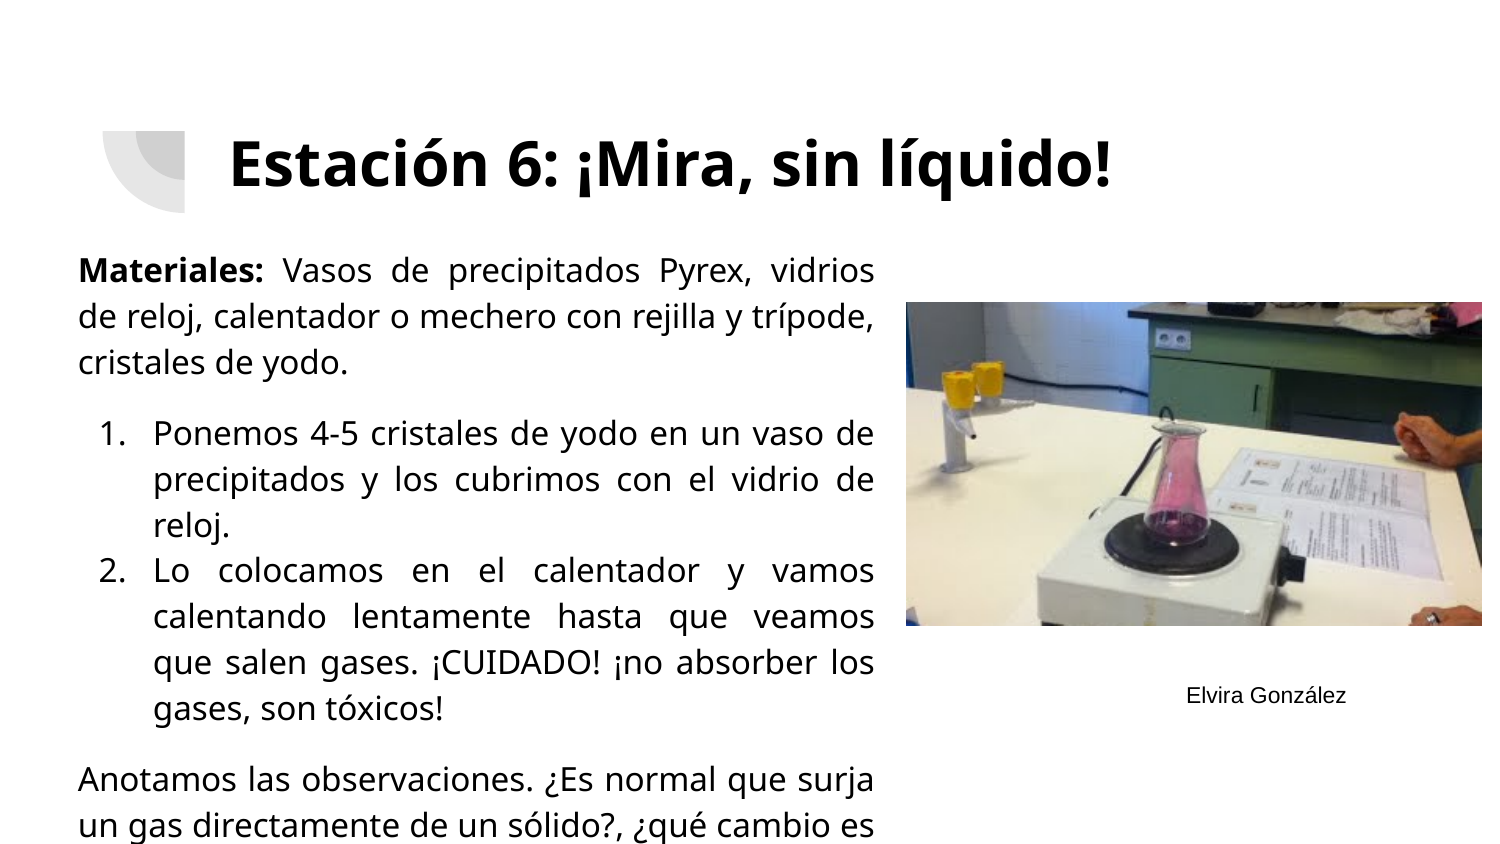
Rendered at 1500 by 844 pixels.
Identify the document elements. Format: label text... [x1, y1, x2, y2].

text_box Elvira González [1085, 665, 1448, 746]
title Estación 6: ¡Mira, sin líquido! [213, 98, 1433, 263]
list Materiales: Vasos de precipitados Pyrex, vidrios de reloj, calentador o mechero con rejilla y trípode, cristales de yodo. Ponemos 4-5 cristales de yodo en un vaso de precipitados y los cubrimos con el vidrio de reloj. Lo colocamos en el calentador y vamos calentando lentamente hasta que veamos que salen gases. ¡CUIDADO! ¡no absorber los gases, son tóxicos! Anotamos las observaciones. ¿Es normal que surja un gas directamente de un sólido?, ¿qué cambio es este? [62, 228, 892, 832]
picture [906, 302, 1482, 626]
